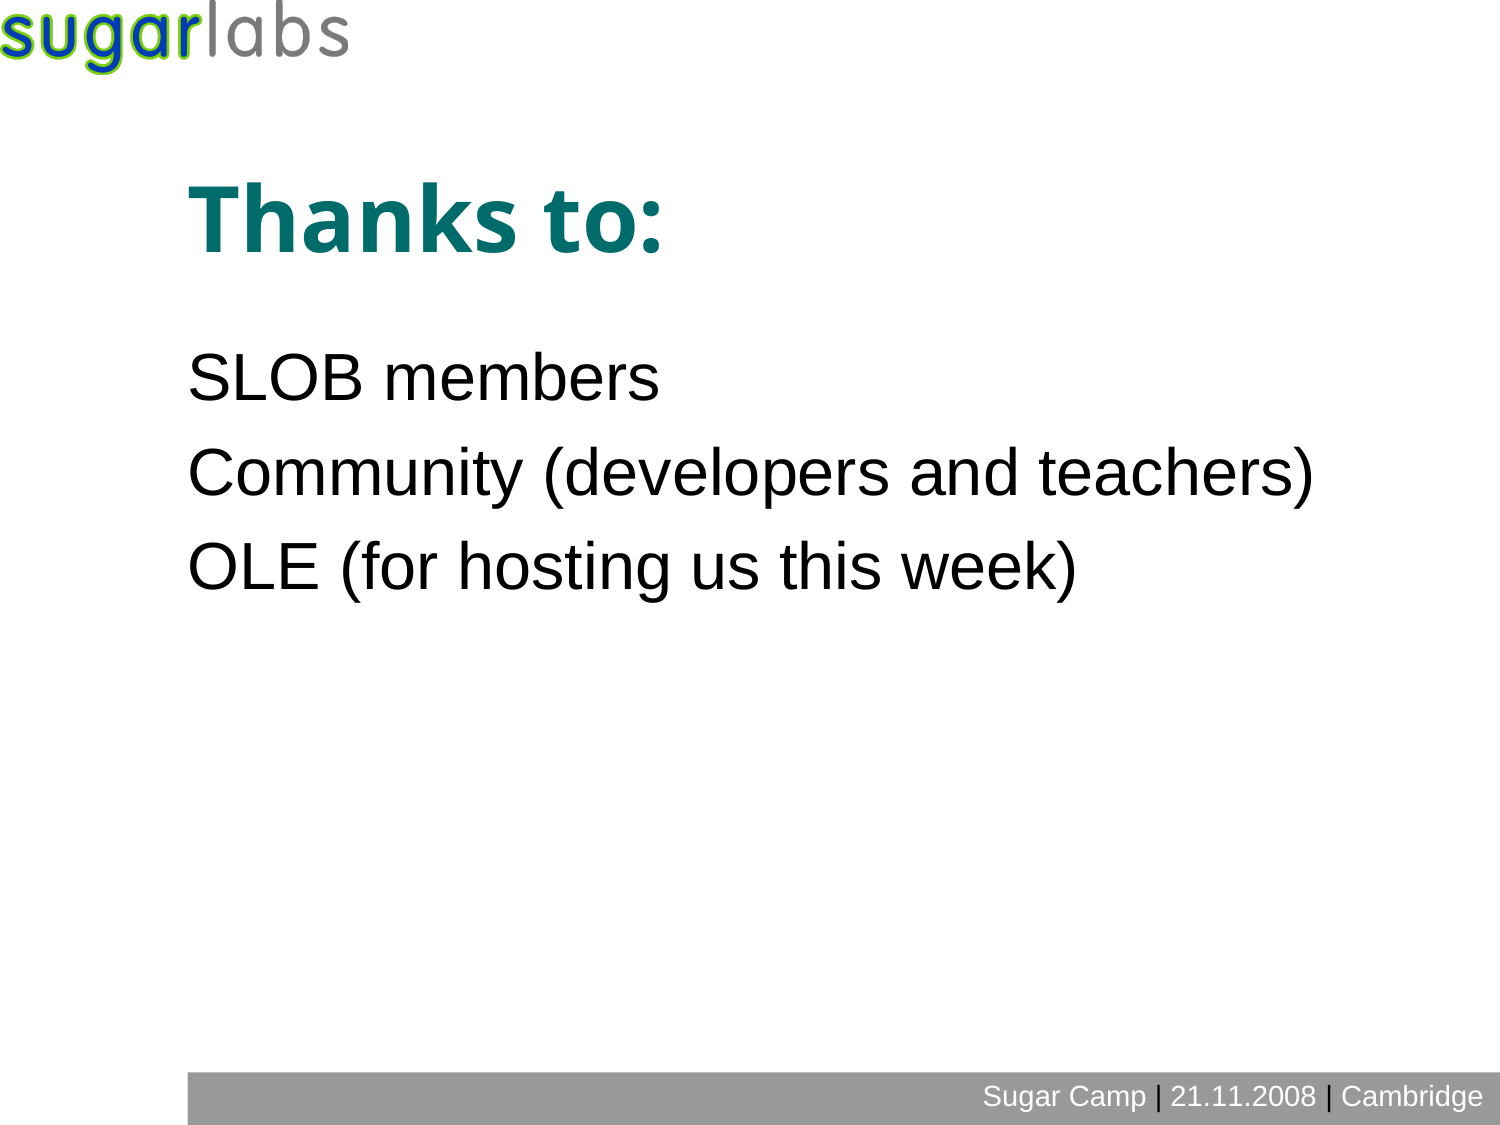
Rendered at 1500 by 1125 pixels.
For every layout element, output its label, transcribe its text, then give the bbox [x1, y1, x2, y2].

picture [0, 0, 348, 75]
list SLOB members Community (developers and teachers) OLE (for hosting us this week) [187, 337, 1425, 1027]
title Thanks to: [187, 82, 1500, 331]
